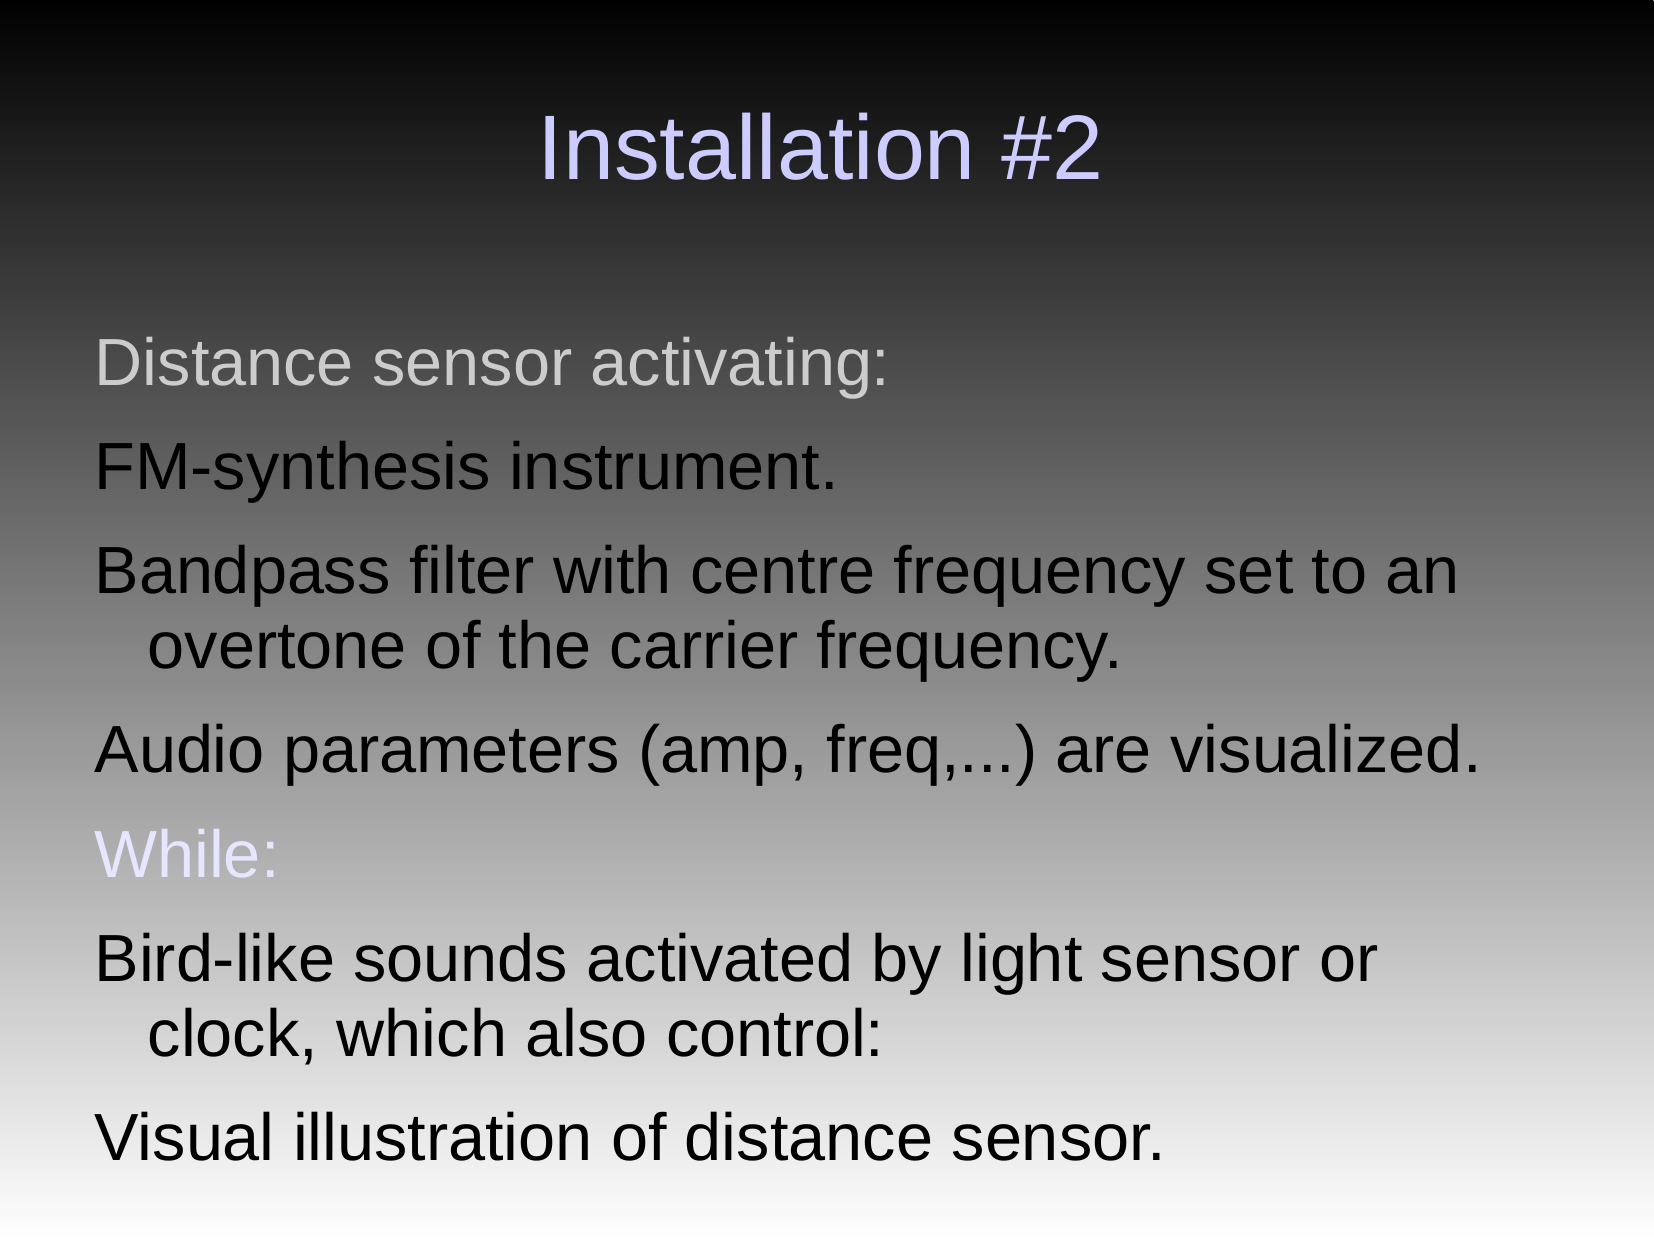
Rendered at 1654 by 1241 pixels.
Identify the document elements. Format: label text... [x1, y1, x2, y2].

title Installation #2 [76, 59, 1565, 237]
list Distance sensor activating: FM-synthesis instrument. Bandpass filter with centre frequency set to an overtone of the carrier frequency. Audio parameters (amp, freq,...) are visualized. While: Bird-like sounds activated by light sensor or clock, which also control: Visual illustration of distance sensor. [76, 324, 1565, 1182]
